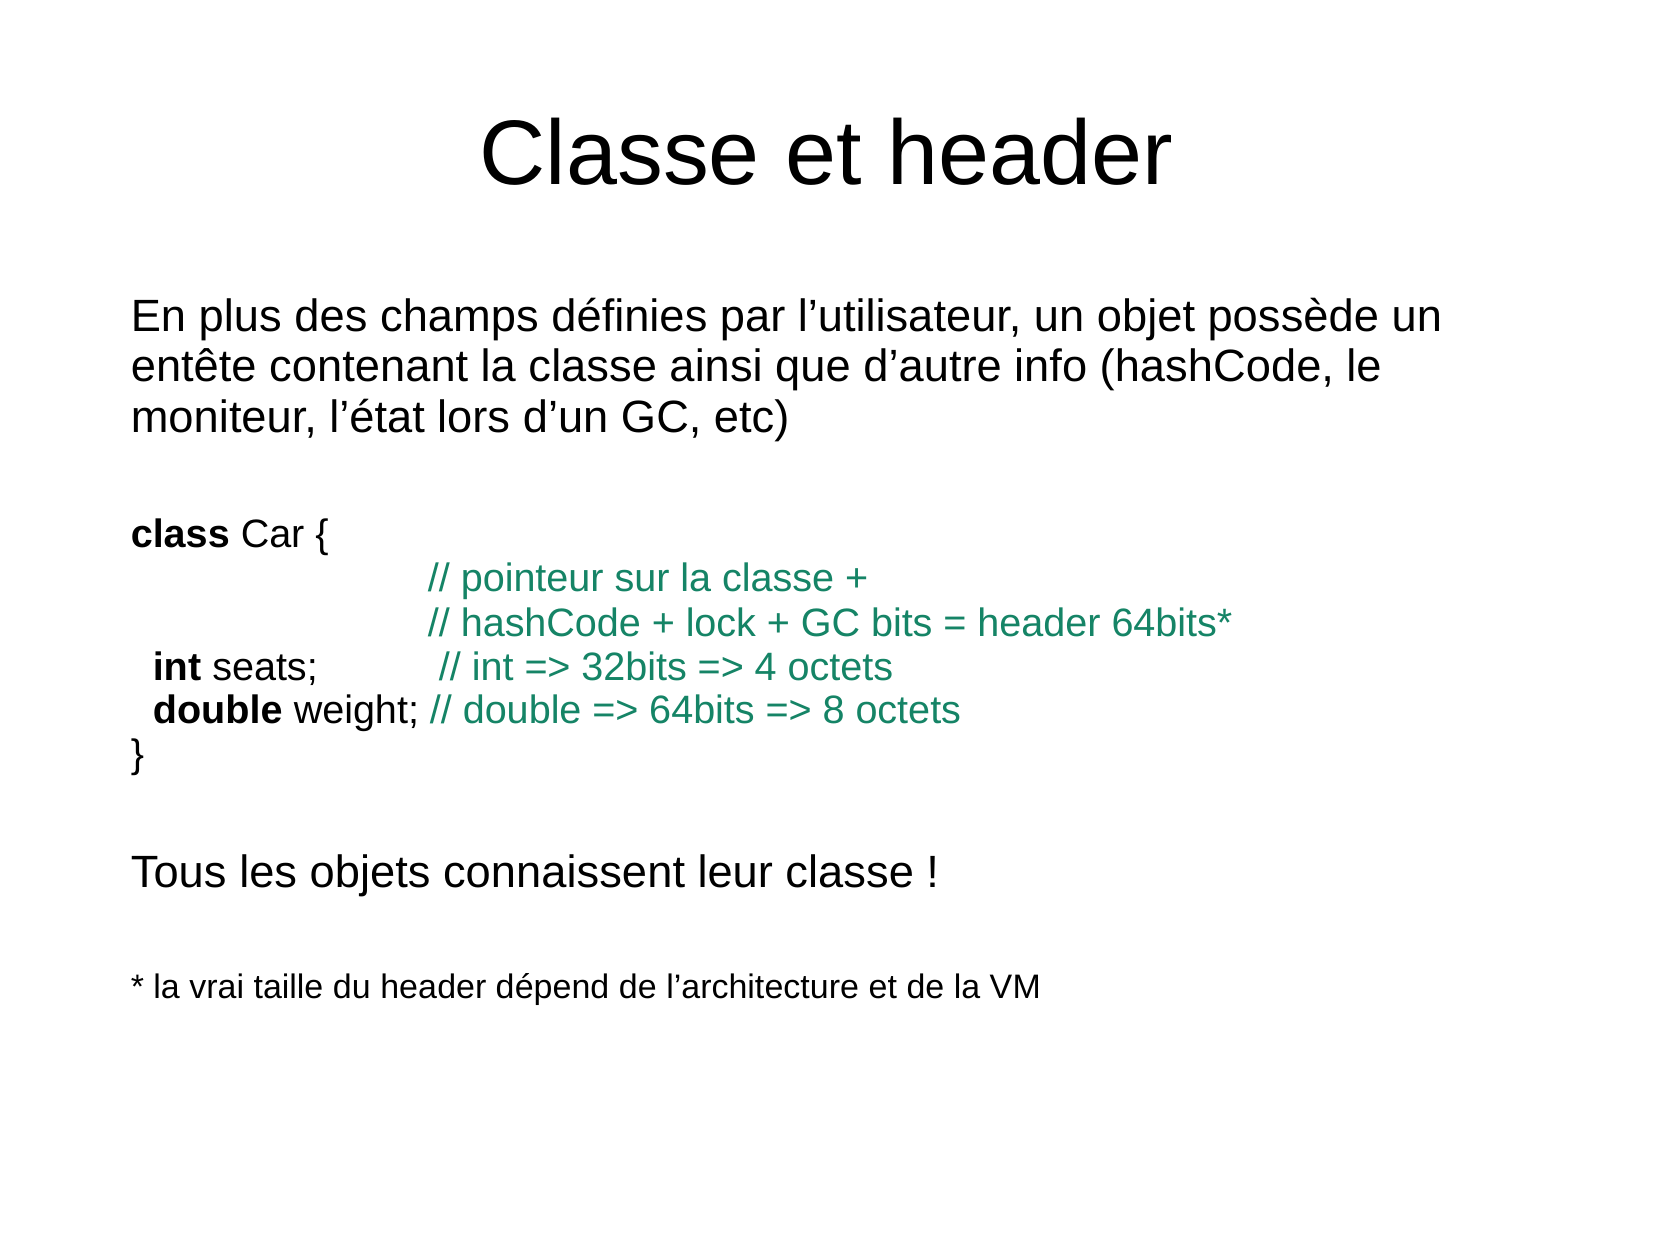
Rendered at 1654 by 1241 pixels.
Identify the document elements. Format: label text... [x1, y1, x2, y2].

title Classe et header [82, 49, 1571, 257]
list En plus des champs définies par l’utilisateur, un objet possède un entête contenant la classe ainsi que d’autre info (hashCode, le moniteur, l’état lors d’un GC, etc) class Car { // pointeur sur la classe + // hashCode + lock + GC bits = header 64bits* int seats; // int => 32bits => 4 octets double weight; // double => 64bits => 8 octets } Tous les objets connaissent leur classe ! * la vrai taille du header dépend de l’architecture et de la VM [82, 290, 1571, 1010]
